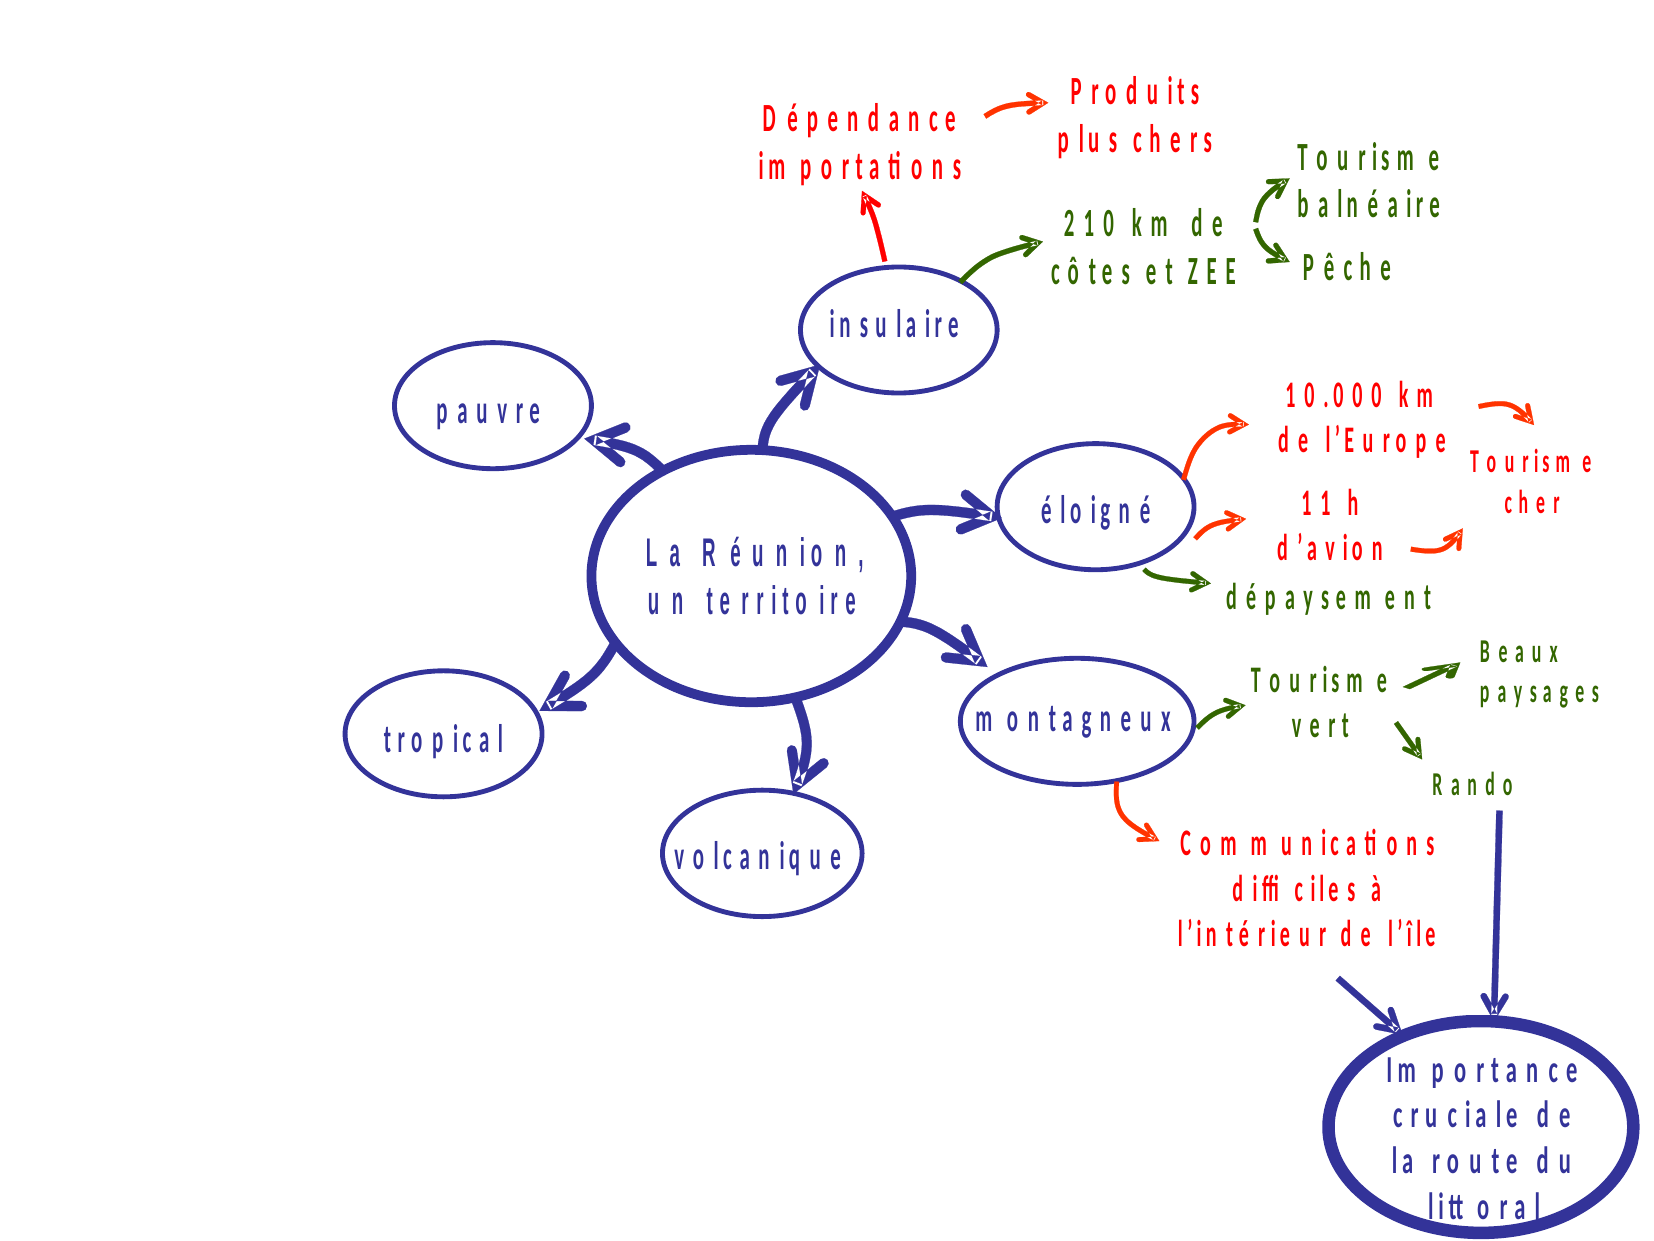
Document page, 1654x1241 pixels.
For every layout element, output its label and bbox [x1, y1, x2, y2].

picture [335, 59, 1654, 1241]
